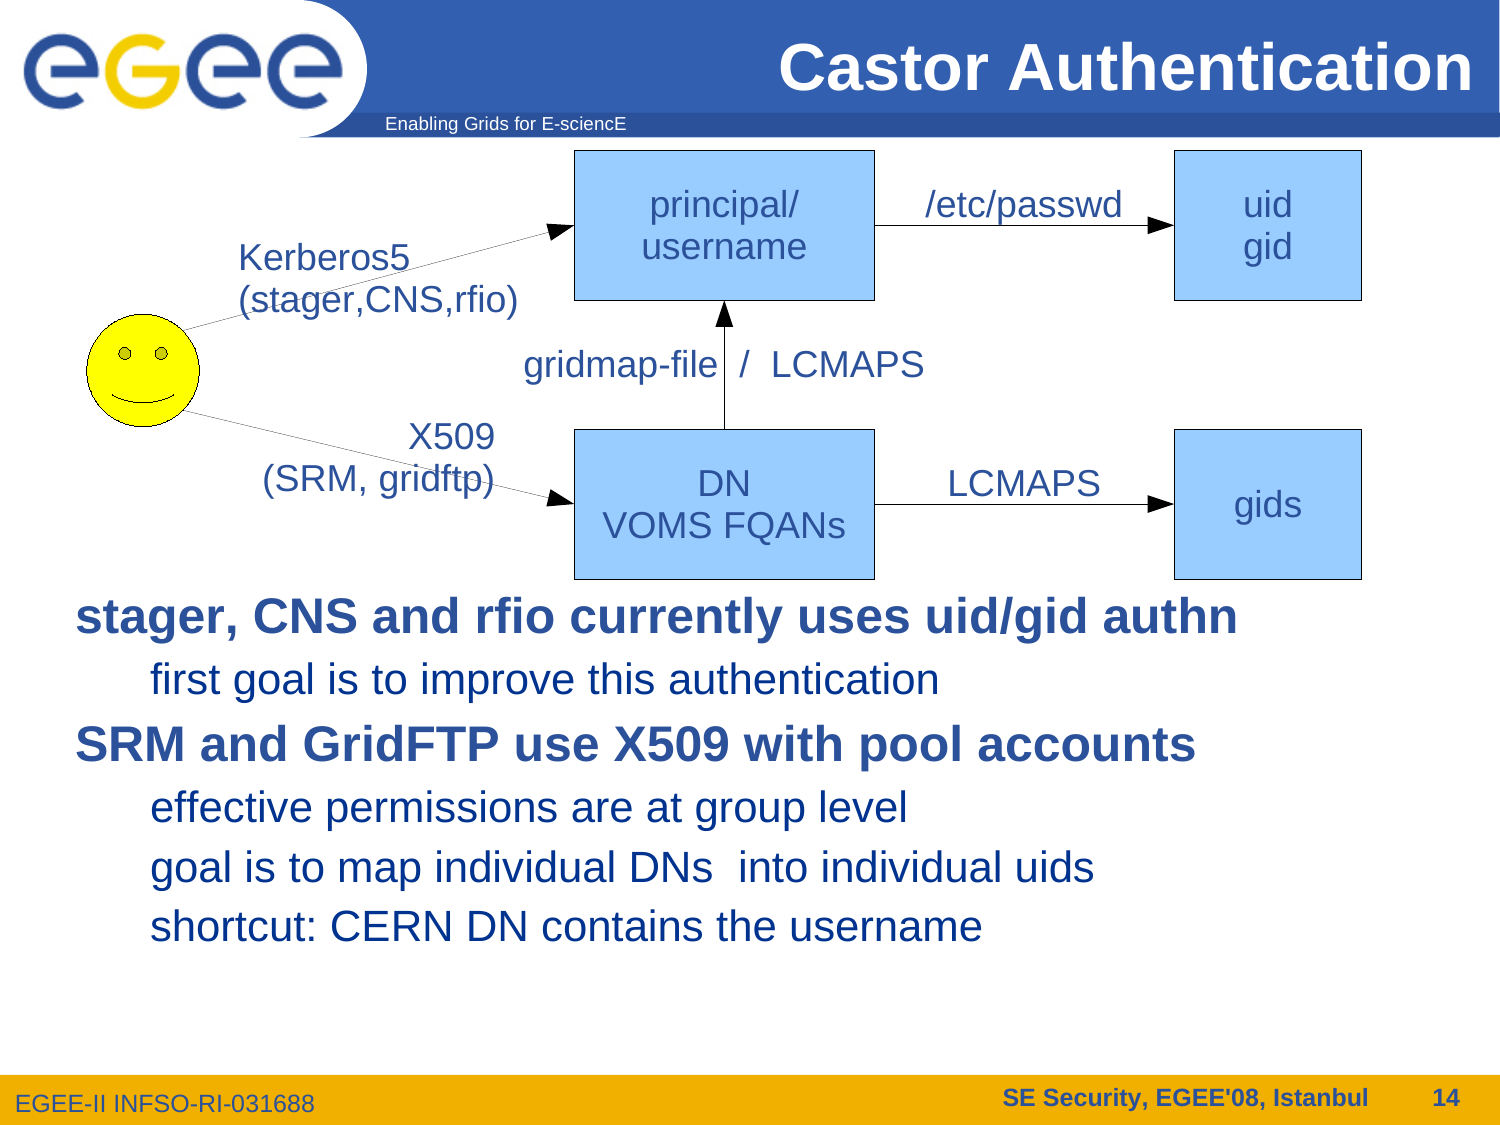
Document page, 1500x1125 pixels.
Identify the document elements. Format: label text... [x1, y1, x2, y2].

title Castor Authentication [369, 18, 1475, 117]
text_box DN VOMS FQANs [574, 429, 875, 580]
text_box [86, 314, 200, 427]
list stager, CNS and rfio currently uses uid/gid authn first goal is to improve this authentication SRM and GridFTP use X509 with pool accounts effective permissions are at group level goal is to map individual DNs into individual uids shortcut: CERN DN contains the username [75, 588, 1485, 1024]
text_box principal/ username [574, 150, 875, 301]
picture [18, 30, 349, 112]
text_box gids [1174, 429, 1362, 580]
text_box uid gid [1174, 150, 1362, 301]
